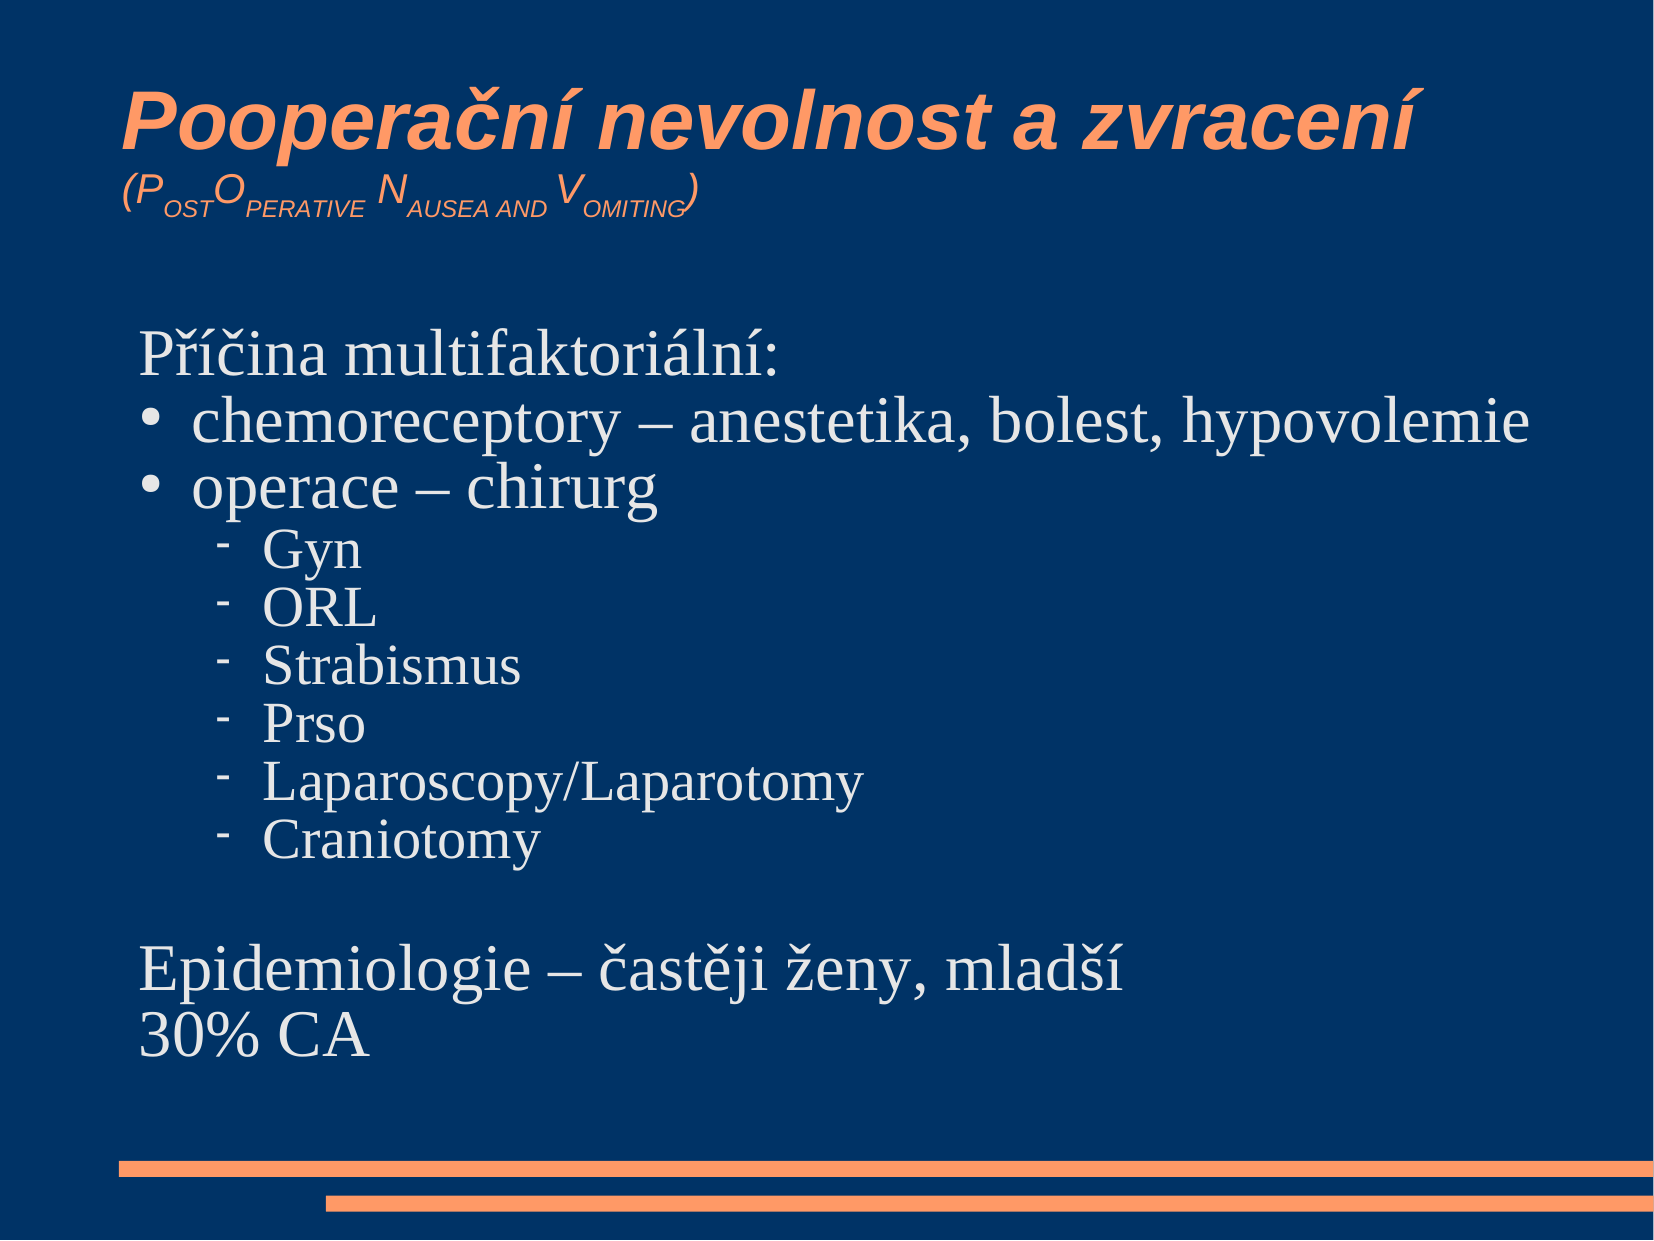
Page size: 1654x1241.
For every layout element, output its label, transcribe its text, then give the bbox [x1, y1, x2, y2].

title Pooperační nevolnost a zvracení (POSTOPERATIVE NAUSEA AND VOMITING) [121, 46, 1534, 254]
list Příčina multifaktoriální: chemoreceptory – anestetika, bolest, hypovolemie operace – chirurg Gyn ORL Strabismus Prso Laparoscopy/Laparotomy Craniotomy Epidemiologie – častěji ženy, mladší 30% CA [121, 322, 1561, 1177]
